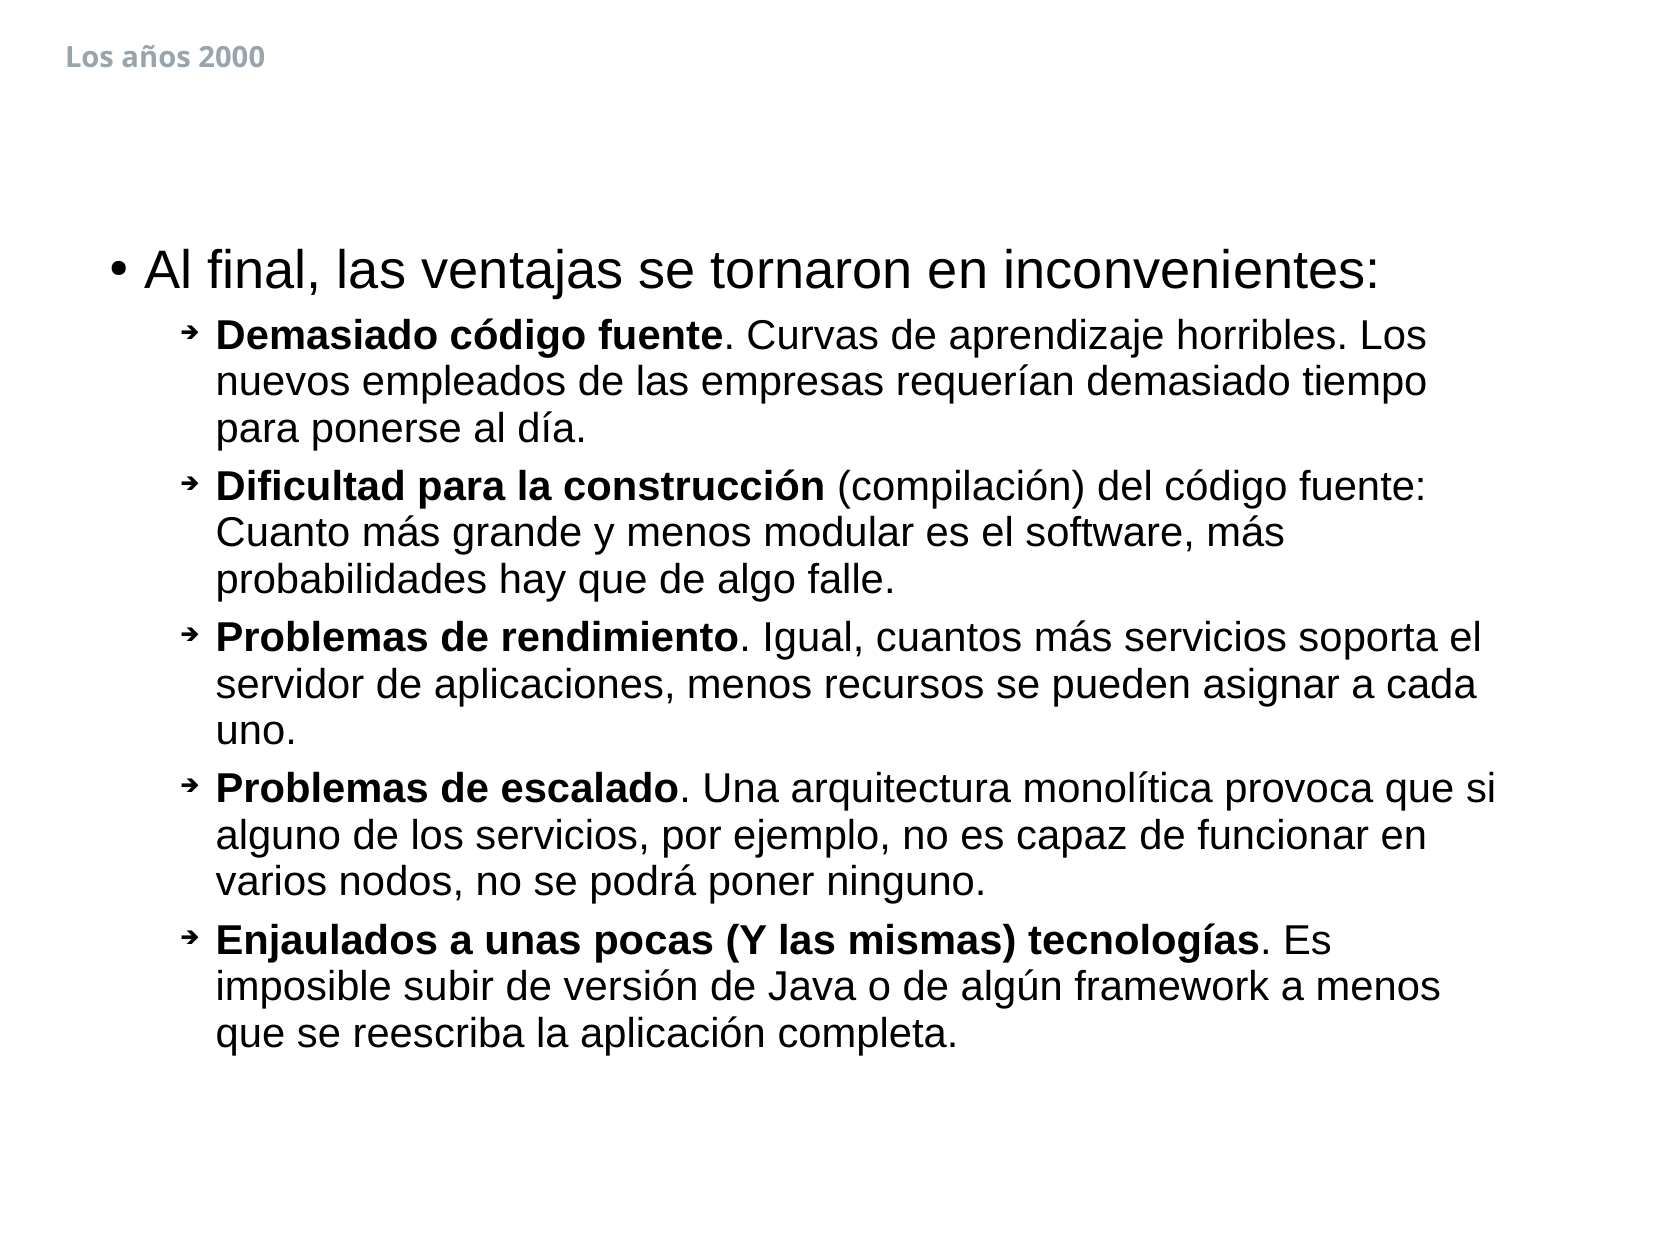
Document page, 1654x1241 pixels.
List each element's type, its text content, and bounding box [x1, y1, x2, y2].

text_box Los años 2000 [64, 38, 733, 74]
text_box Al final, las ventajas se tornaron en inconvenientes: Demasiado código fuente. Curvas de aprendizaje horribles. Los nuevos empleados de las empresas requerían demasiado tiempo para ponerse al día. Dificultad para la construcción (compilación) del código fuente: Cuanto más grande y menos modular es el software, más probabilidades hay que de algo falle. Problemas de rendimiento. Igual, cuantos más servicios soporta el servidor de aplicaciones, menos recursos se pueden asignar a cada uno. Problemas de escalado. Una arquitectura monolítica provoca que si alguno de los servicios, por ejemplo, no es capaz de funcionar en varios nodos, no se podrá poner ninguno. Enjaulados a unas pocas (Y las mismas) tecnologías. Es imposible subir de versión de Java o de algún framework a menos que se reescriba la aplicación completa. [94, 159, 1524, 1136]
